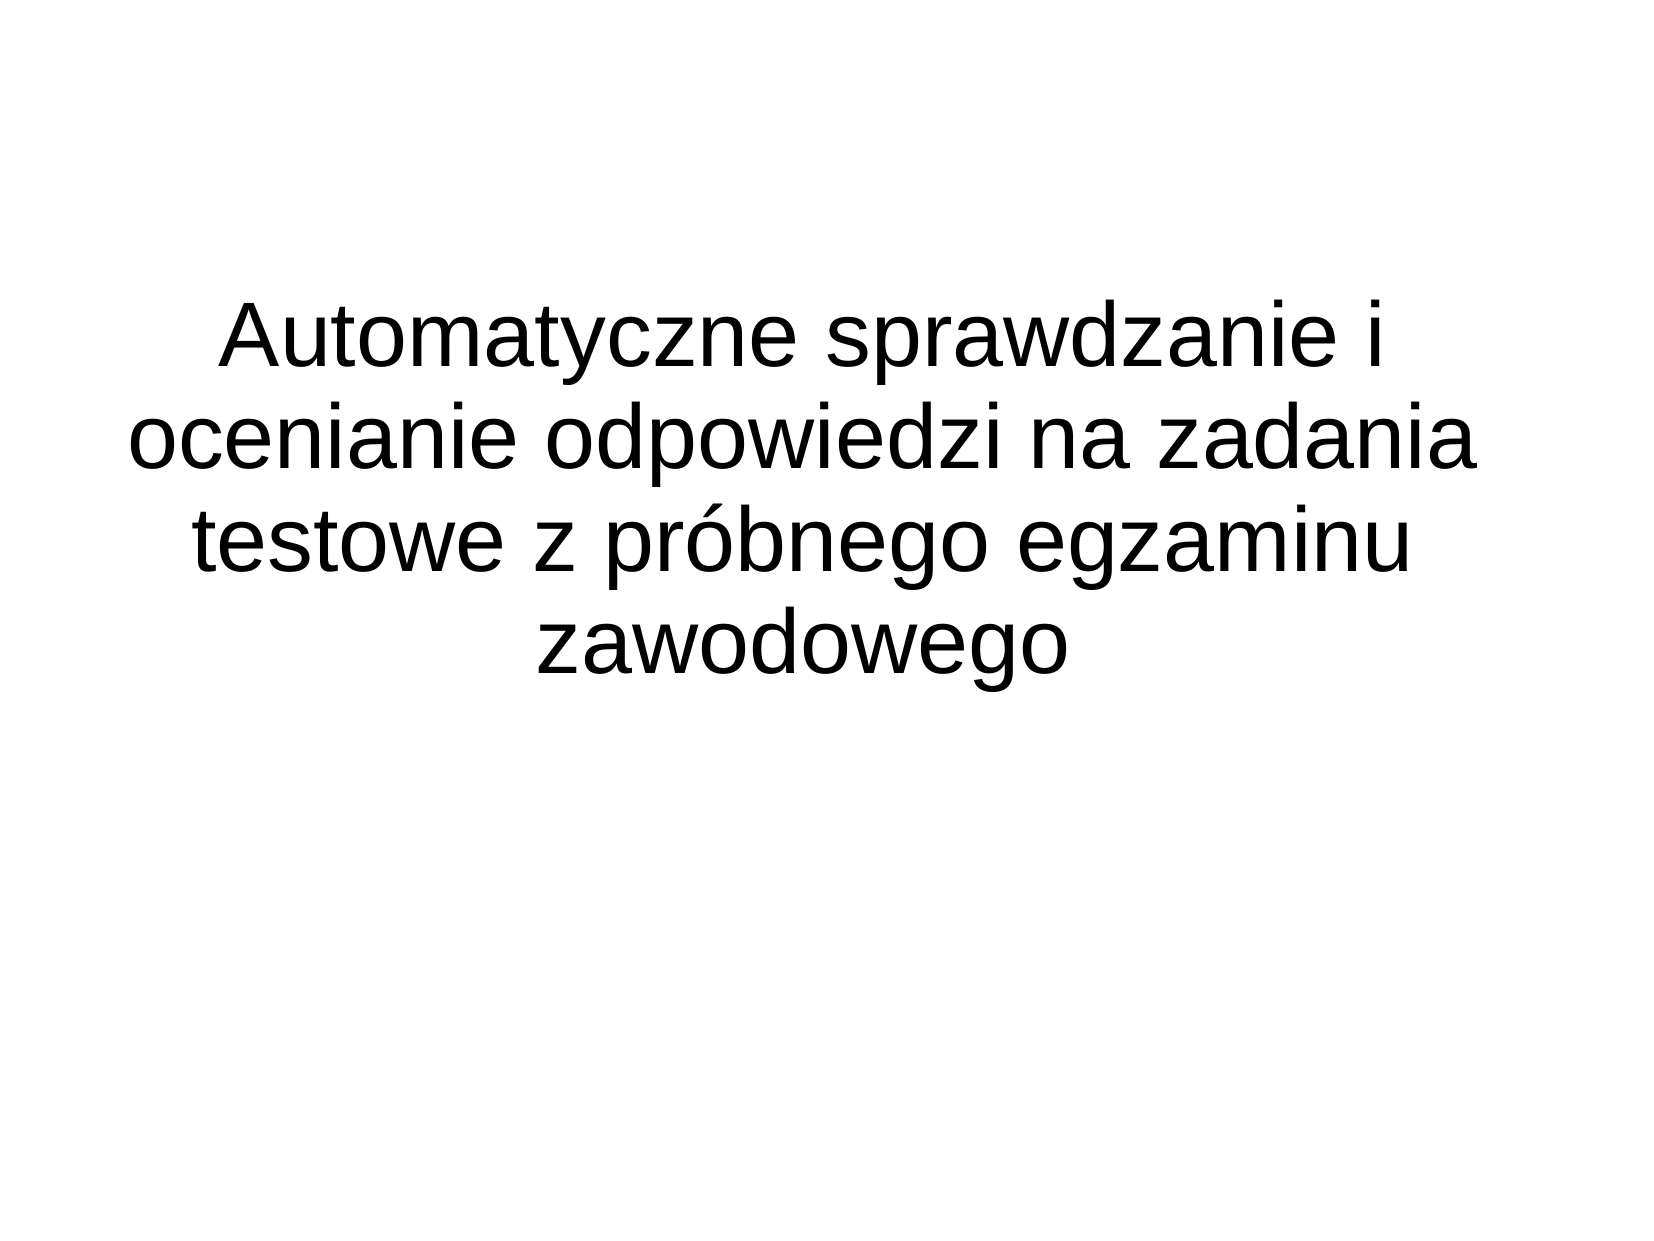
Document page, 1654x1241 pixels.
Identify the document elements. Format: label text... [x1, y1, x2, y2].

title Automatyczne sprawdzanie i ocenianie odpowiedzi na zadania testowe z próbnego egzaminu zawodowego [59, 283, 1548, 797]
